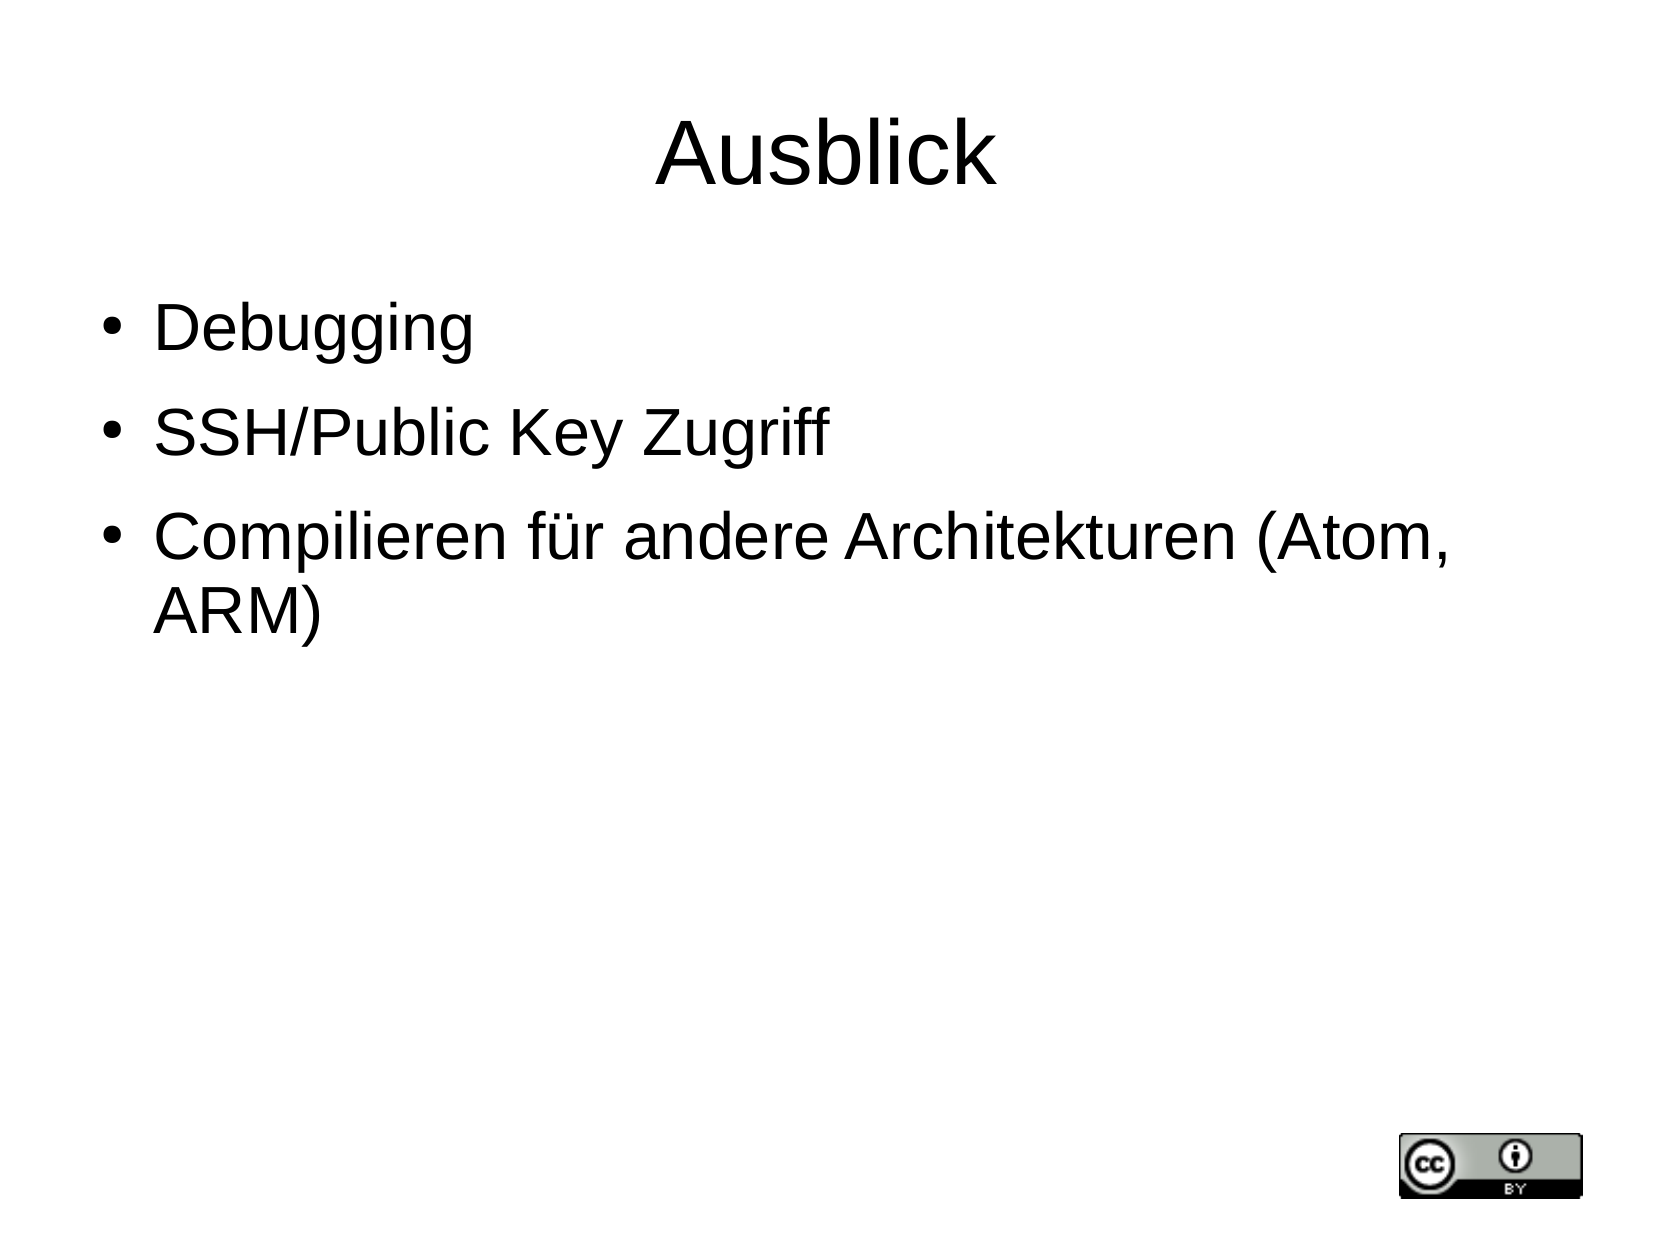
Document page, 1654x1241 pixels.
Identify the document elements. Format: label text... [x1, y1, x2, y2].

title Ausblick [82, 49, 1571, 257]
list Debugging SSH/Public Key Zugriff Compilieren für andere Architekturen (Atom, ARM) [82, 290, 1571, 1010]
picture [1399, 1133, 1583, 1199]
